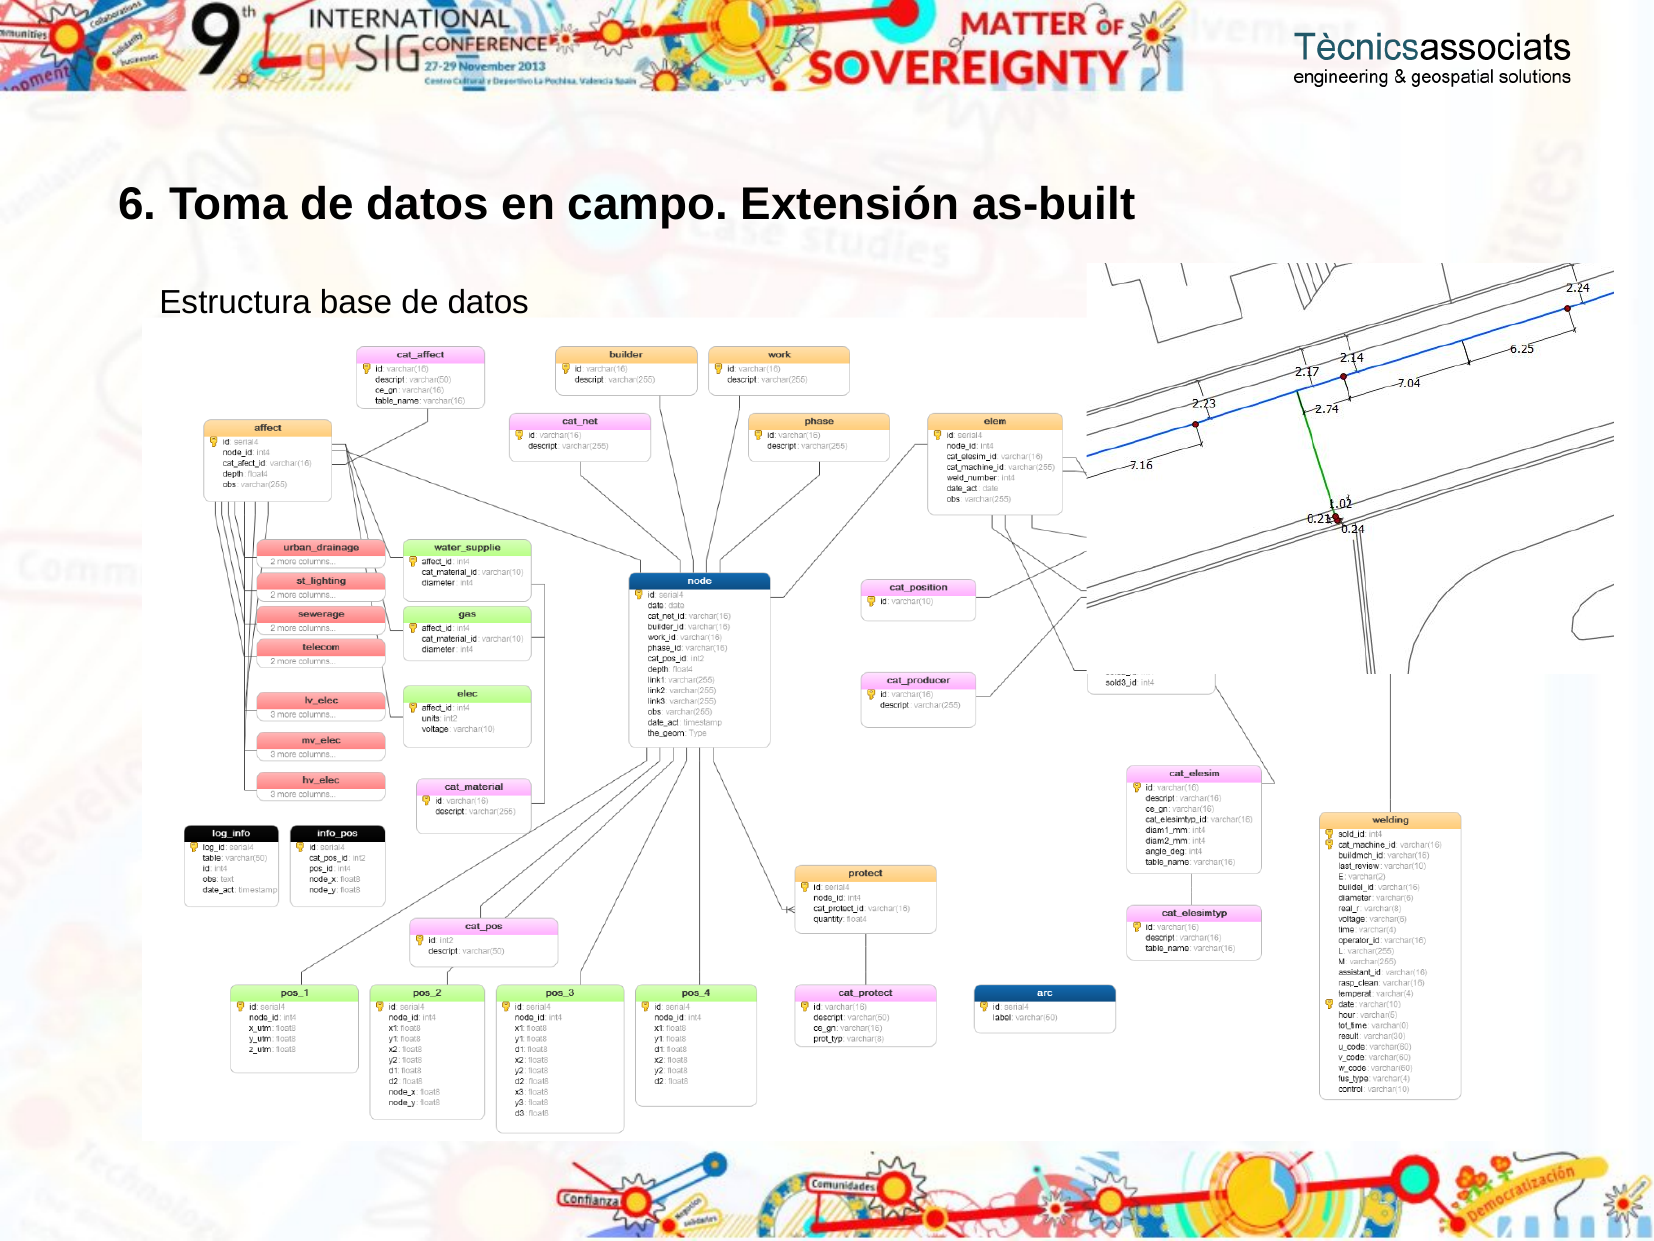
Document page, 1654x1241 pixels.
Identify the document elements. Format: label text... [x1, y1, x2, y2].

text_box Estructura base de datos [88, 259, 1418, 455]
picture [0, 0, 1654, 1241]
text_box 6. Toma de datos en campo. Extensión as-built [118, 186, 1300, 221]
